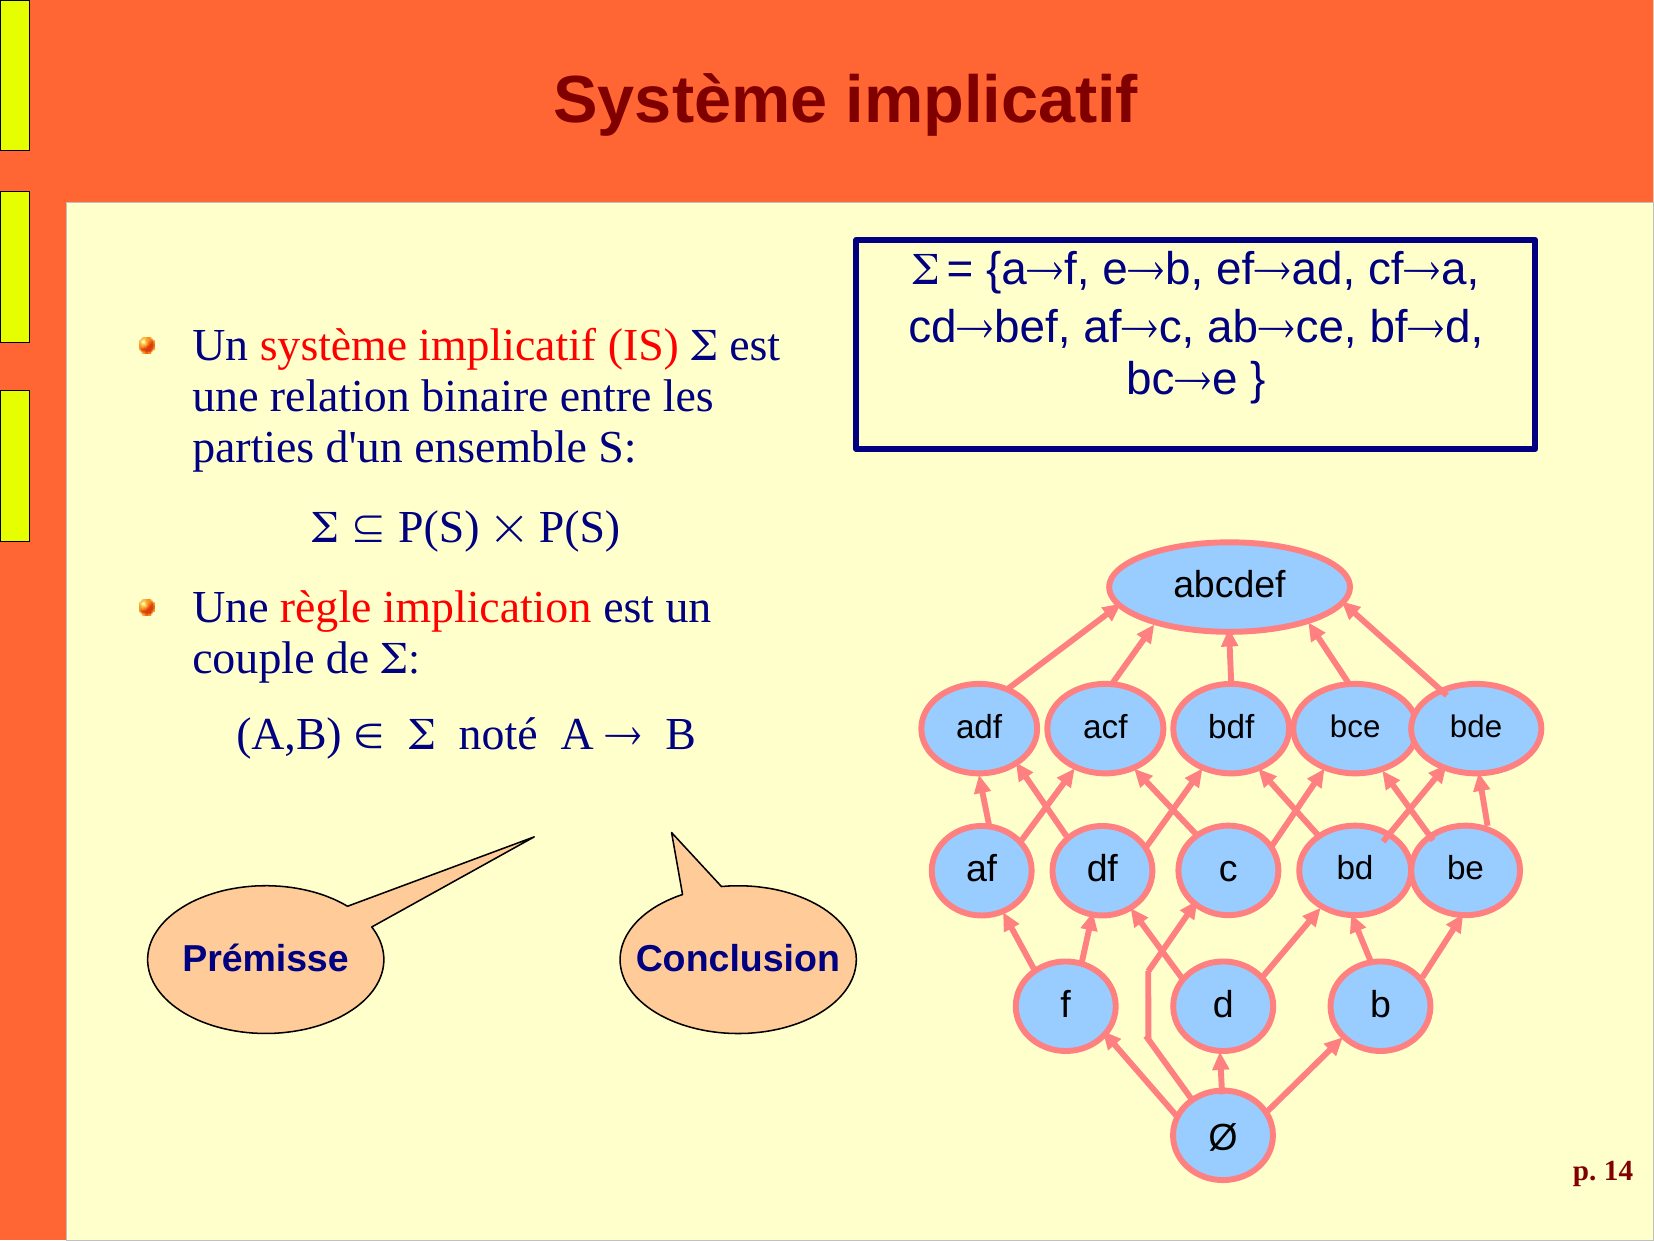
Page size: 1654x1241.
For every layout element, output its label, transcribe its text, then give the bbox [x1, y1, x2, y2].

text_box abcdef [1109, 542, 1351, 632]
text_box be [1411, 825, 1521, 916]
text_box Conclusion [620, 832, 857, 1034]
text_box bde [1411, 683, 1542, 774]
text_box Ø [1173, 1090, 1273, 1181]
list Un système implicatif (IS)  est une relation binaire entre les parties d'un ensemble S:   P(S)  P(S) Une règle implication est un couple de  (A,B)  noté A  B [121, 239, 811, 1127]
text_box acf [1047, 683, 1164, 774]
text_box df [1052, 825, 1153, 916]
text_box Prémisse [147, 836, 535, 1034]
text_box bd [1299, 825, 1411, 916]
text_box af [931, 825, 1032, 916]
text_box bce [1293, 683, 1414, 774]
text_box d [1173, 961, 1274, 1052]
text_box bdf [1173, 683, 1290, 774]
text_box f [1015, 961, 1116, 1052]
list  = {af, eb, efad, cfa, cdbef, afc, abce, bfd, bce } [856, 239, 1536, 449]
title Système implicatif [98, 34, 1594, 166]
text_box adf [921, 683, 1038, 774]
text_box b [1330, 961, 1431, 1052]
text_box c [1178, 825, 1279, 916]
